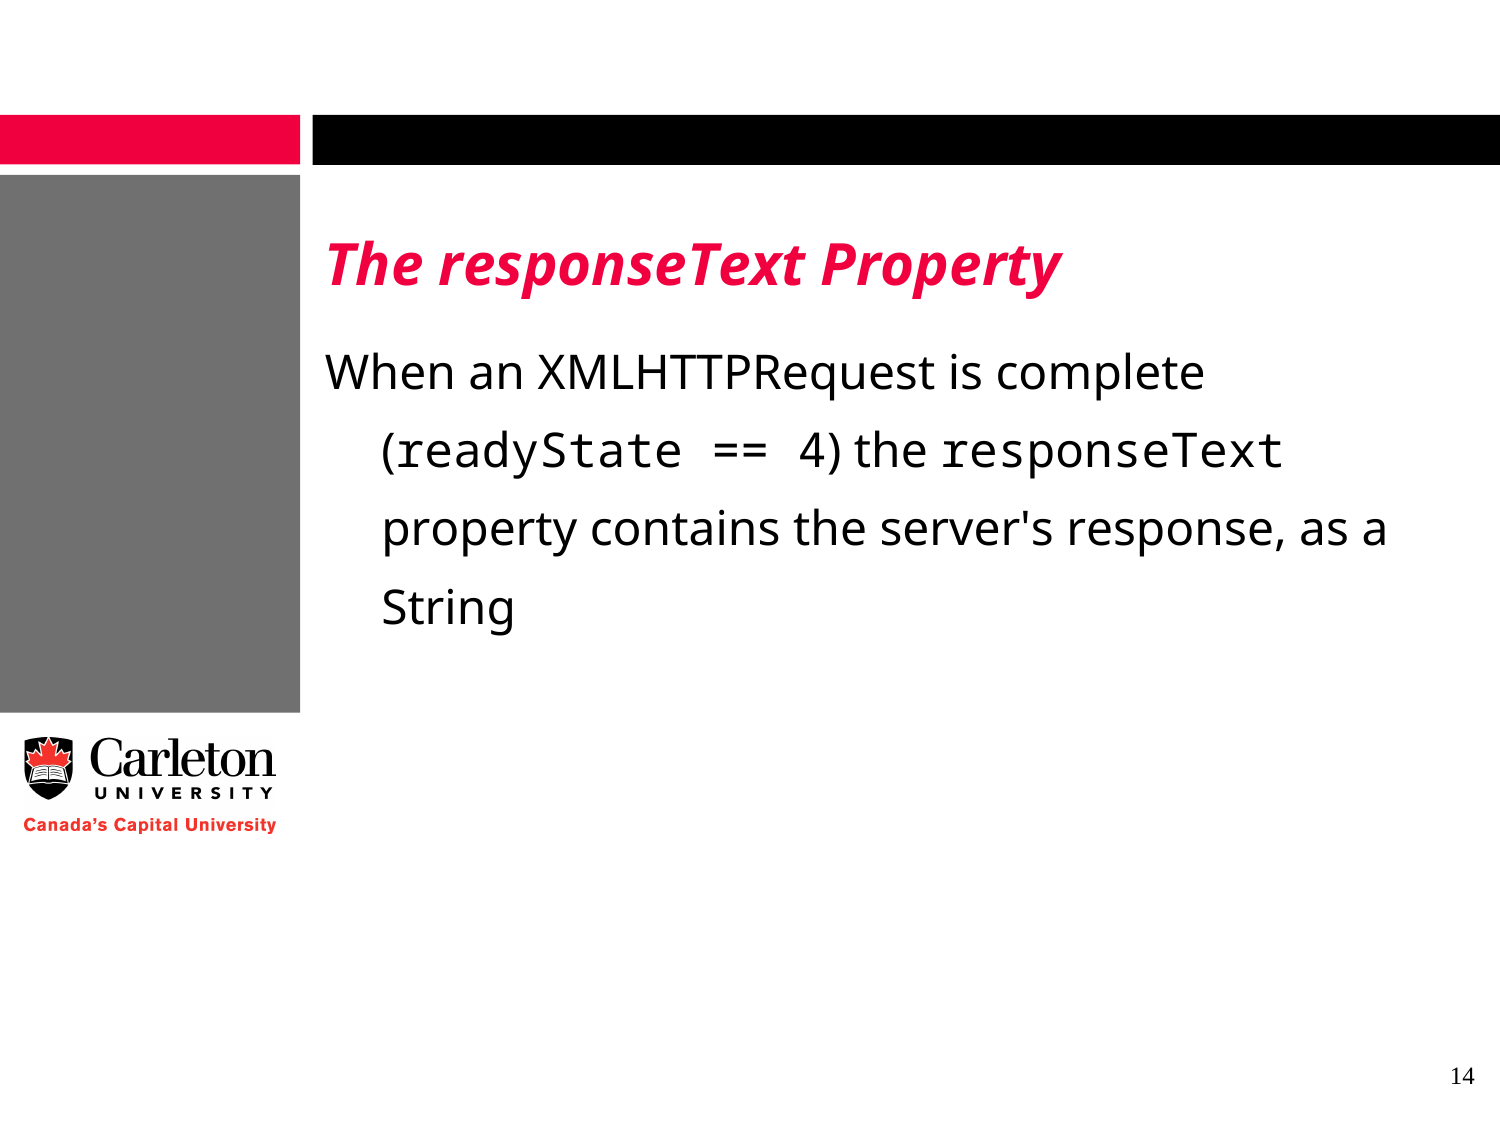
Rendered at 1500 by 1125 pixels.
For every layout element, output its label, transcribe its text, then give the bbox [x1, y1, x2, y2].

picture [24, 737, 276, 834]
title The responseText Property [324, 194, 1450, 324]
list When an XMLHTTPRequest is complete (readyState == 4) the responseText property contains the server's response, as a String [324, 324, 1450, 1036]
